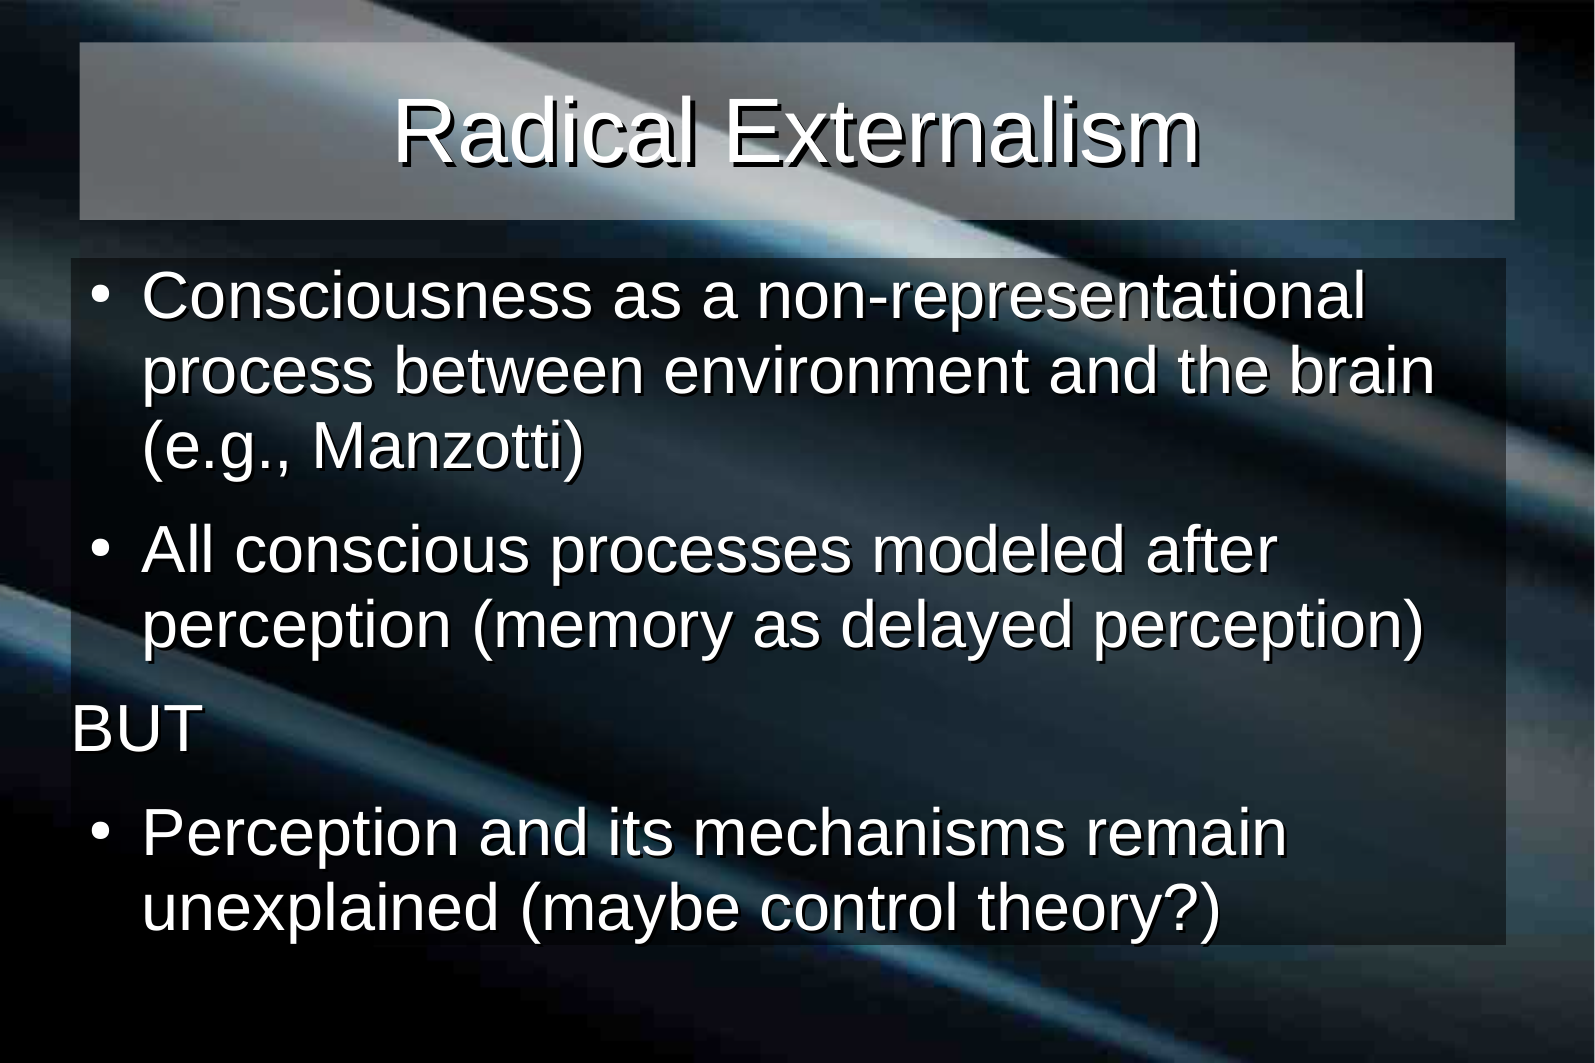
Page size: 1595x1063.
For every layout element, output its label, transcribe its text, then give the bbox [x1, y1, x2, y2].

picture [0, 0, 1595, 1063]
title Radical Externalism [79, 42, 1515, 220]
list Consciousness as a non-representational process between environment and the brain (e.g., Manzotti) All conscious processes modeled after perception (memory as delayed perception) BUT Perception and its mechanisms remain unexplained (maybe control theory?) [70, 258, 1506, 945]
